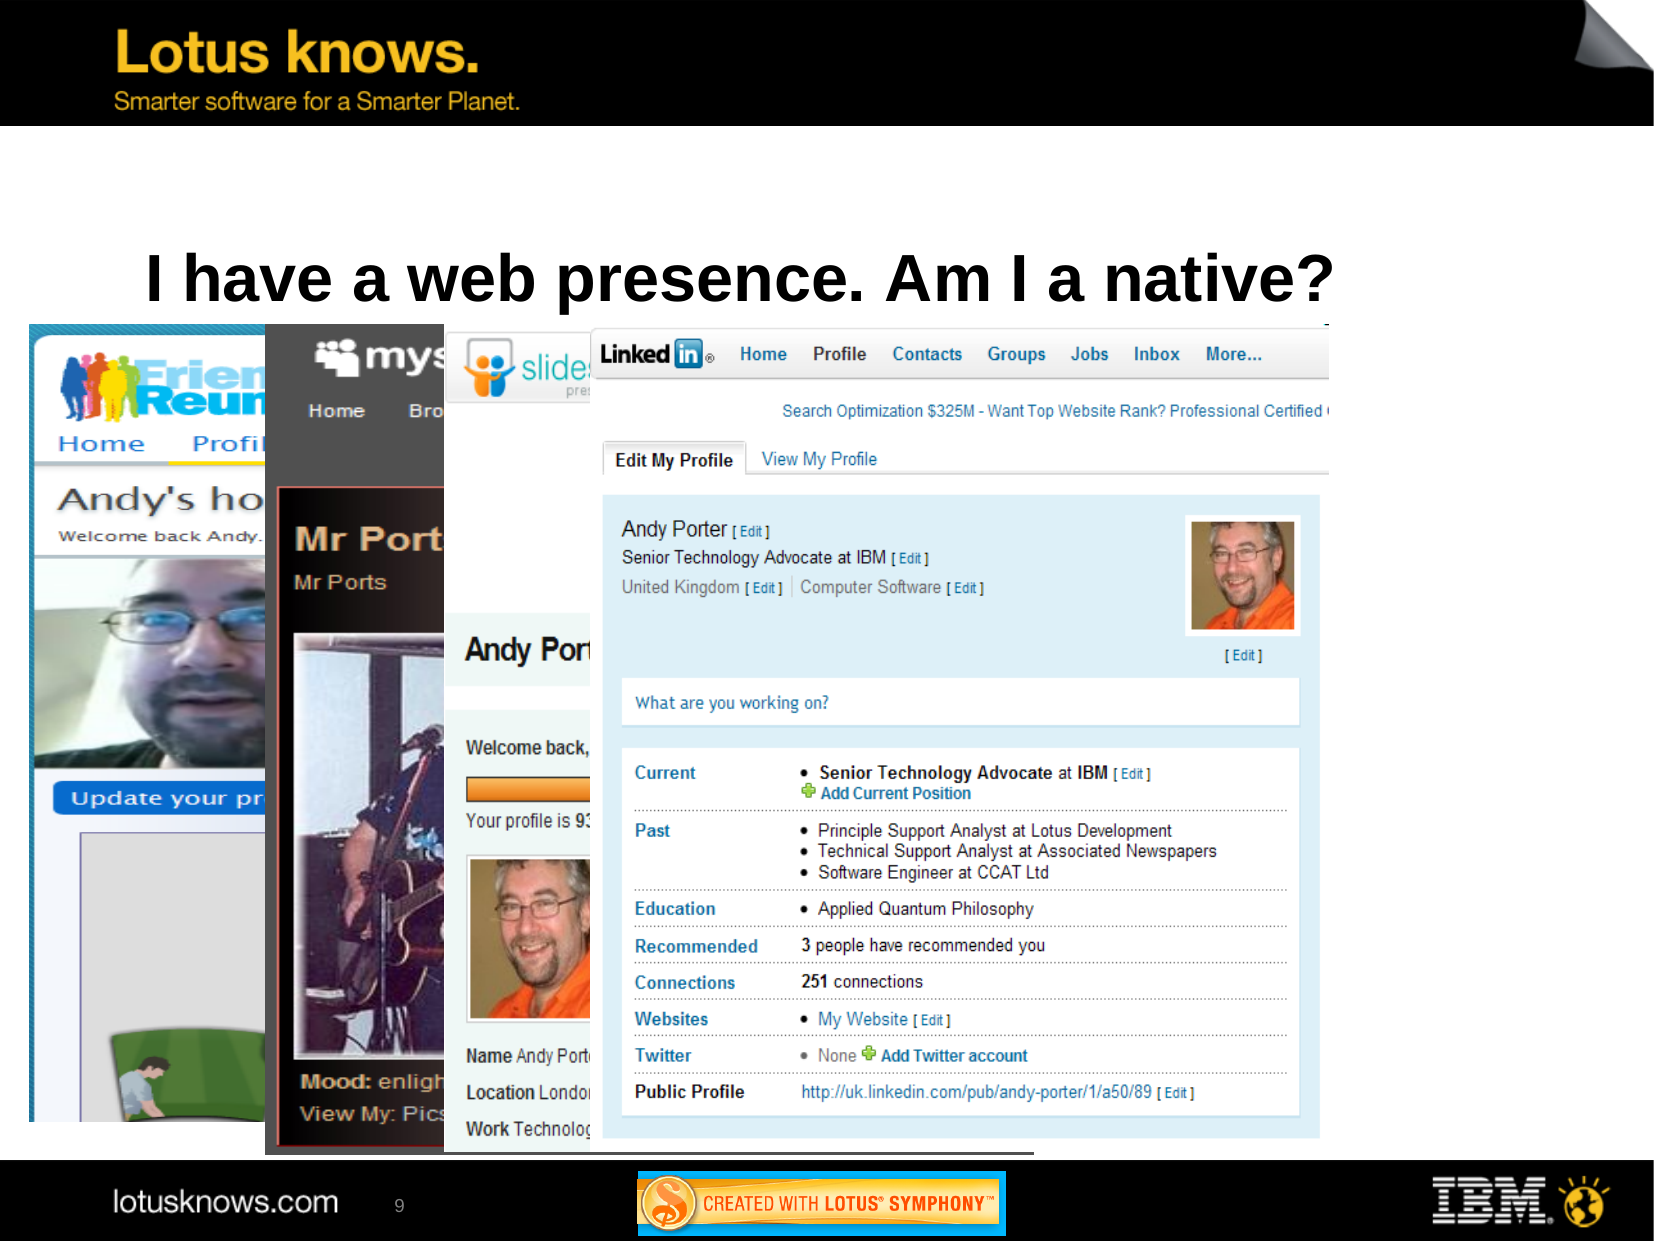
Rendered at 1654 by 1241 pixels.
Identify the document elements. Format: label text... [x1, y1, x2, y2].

picture [0, 1160, 1654, 1241]
picture [29, 324, 1329, 1155]
title I have a web presence. Am I a native? [145, 144, 1513, 316]
picture [0, 0, 1654, 126]
